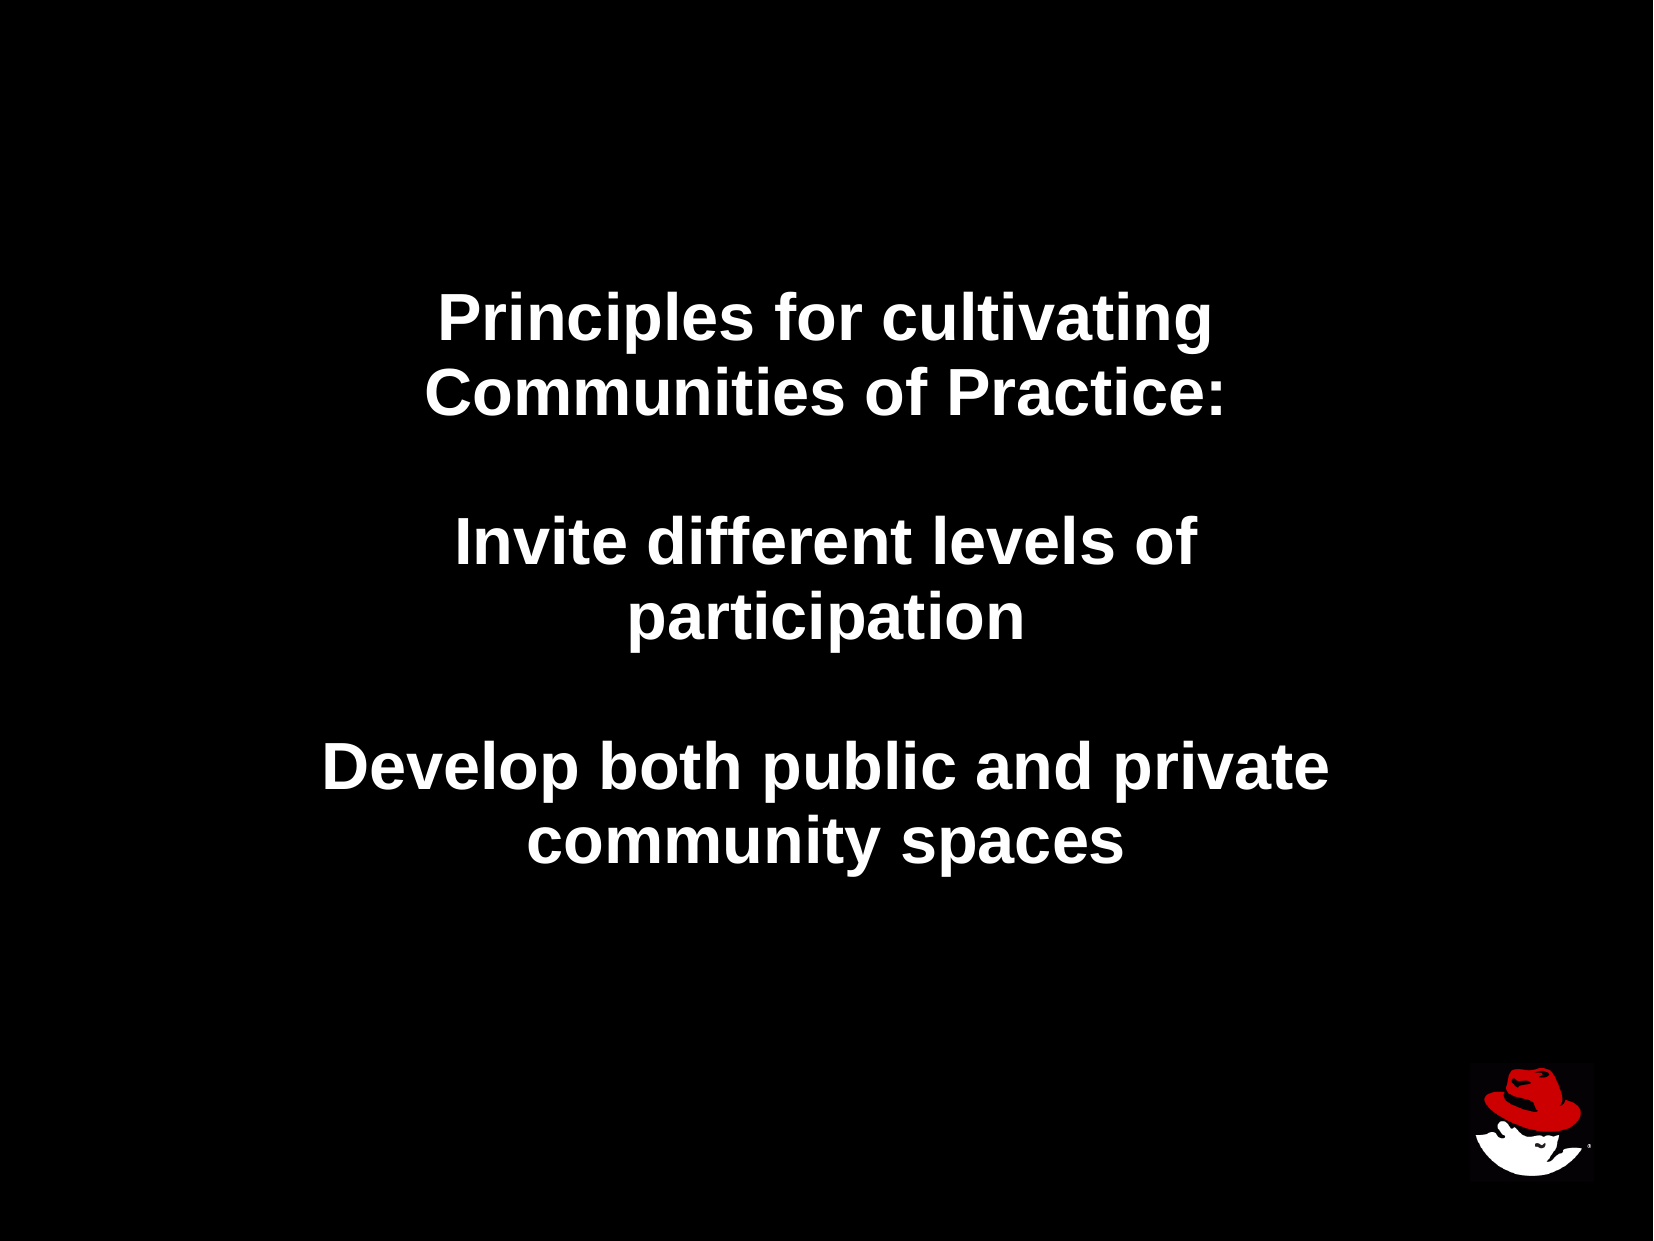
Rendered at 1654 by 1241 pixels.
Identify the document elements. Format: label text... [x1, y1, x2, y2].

picture [1470, 1063, 1594, 1182]
subtitle Principles for cultivating Communities of Practice: Invite different levels of participation Develop both public and private community spaces [82, 49, 1571, 1109]
